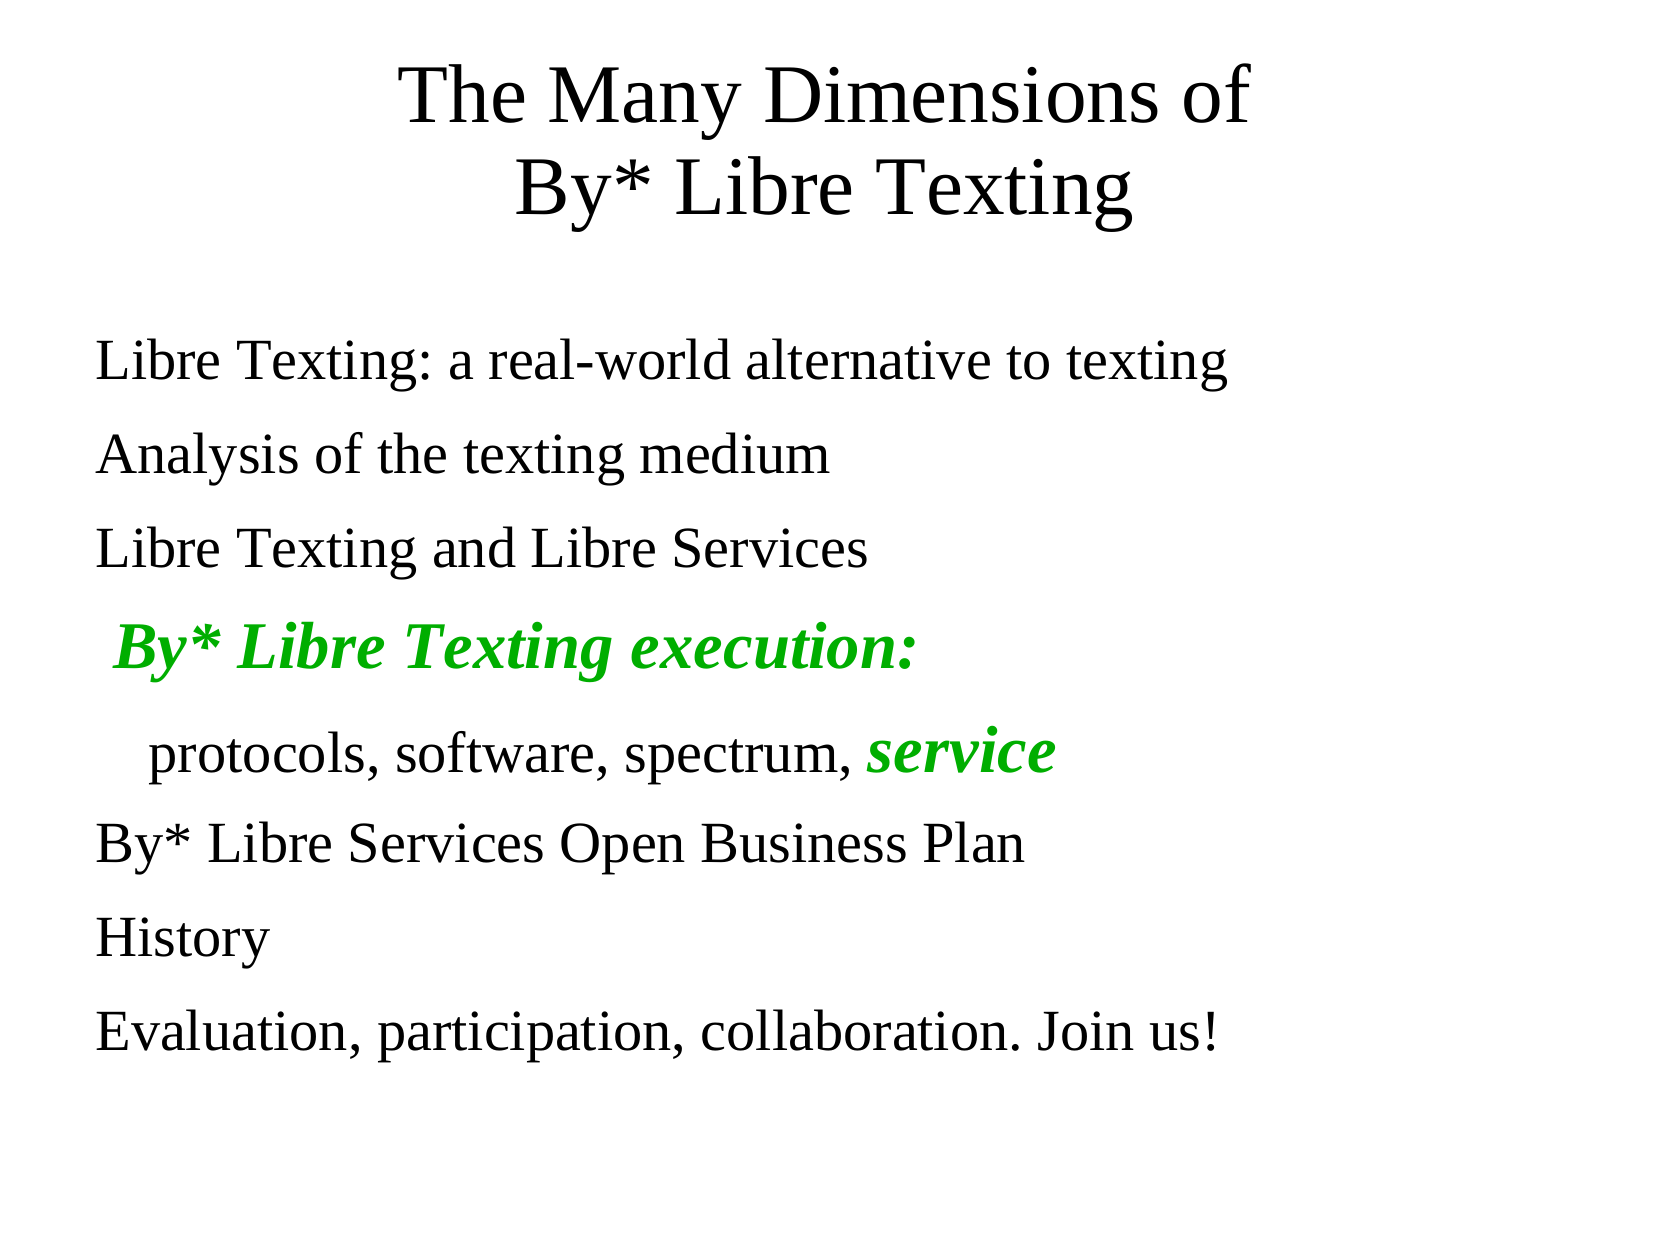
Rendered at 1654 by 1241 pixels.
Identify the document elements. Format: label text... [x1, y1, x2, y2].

list Libre Texting: a real-world alternative to texting Analysis of the texting medium Libre Texting and Libre Services By* Libre Texting execution: protocols, software, spectrum, service By* Libre Services Open Business Plan History Evaluation, participation, collaboration. Join us! [77, 327, 1575, 1124]
title The Many Dimensions of By* Libre Texting [119, 36, 1532, 245]
